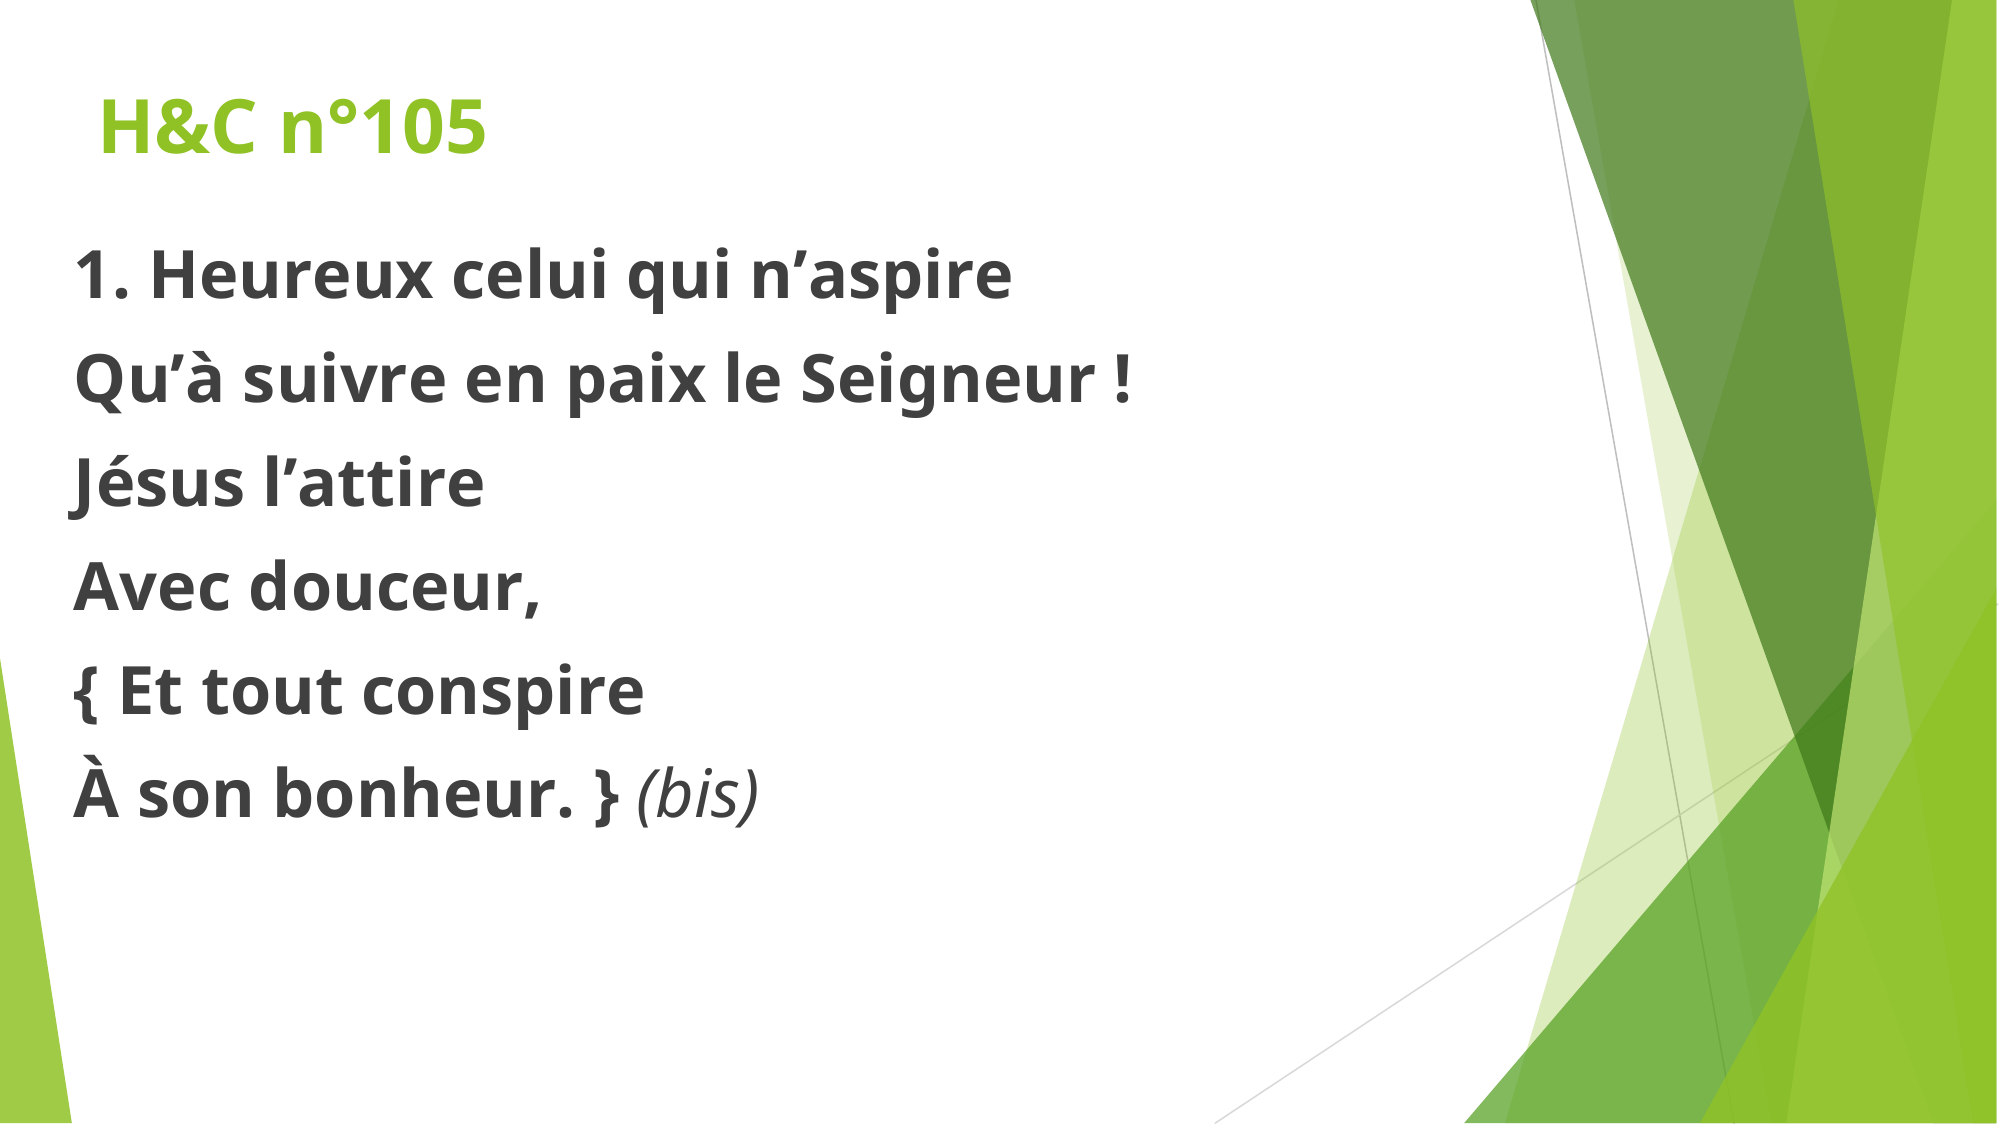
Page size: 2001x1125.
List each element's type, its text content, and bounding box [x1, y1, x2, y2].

text_box H&C n°105 [82, 70, 1522, 178]
text_box 1. Heureux celui qui n’aspire Qu’à suivre en paix le Seigneur ! Jésus l’attire Avec douceur, { Et tout conspire À son bonheur. } (bis) [59, 212, 2001, 1037]
